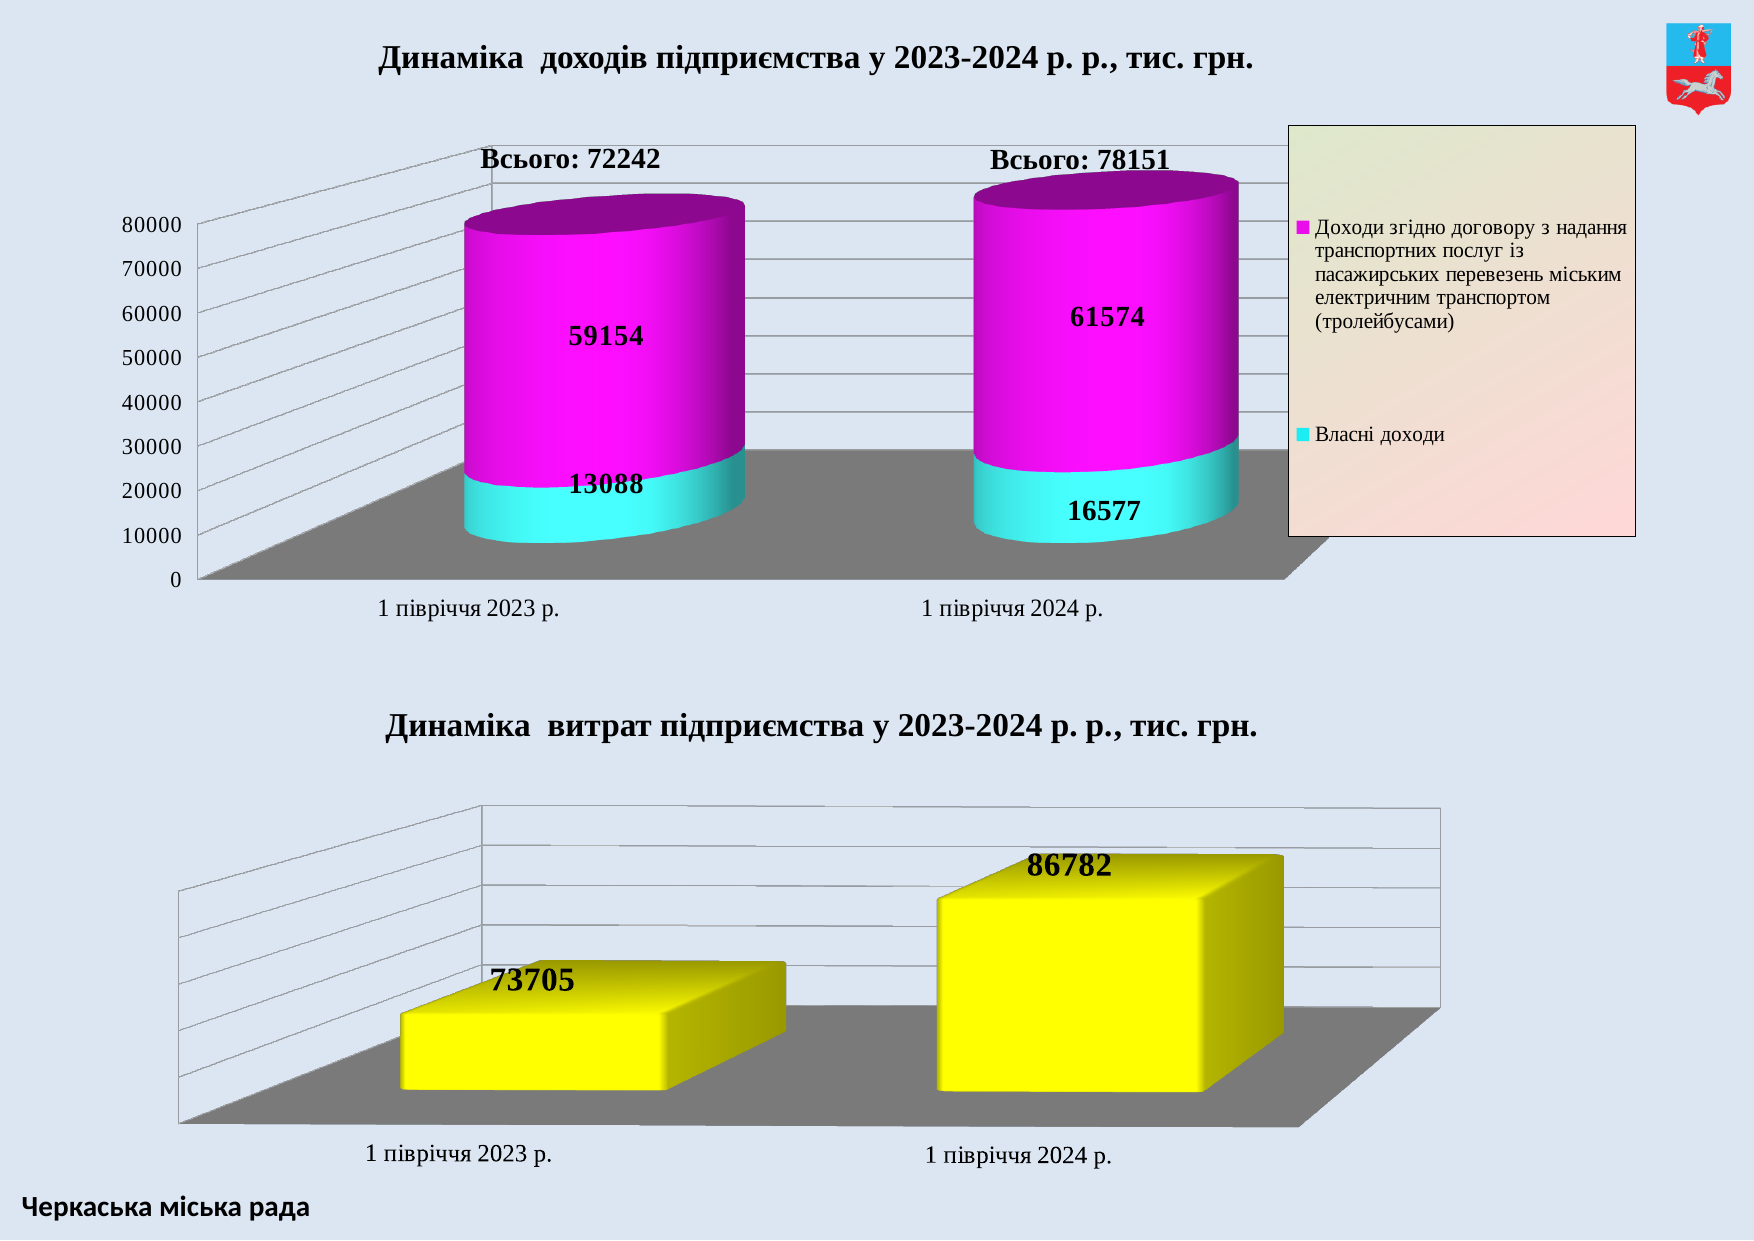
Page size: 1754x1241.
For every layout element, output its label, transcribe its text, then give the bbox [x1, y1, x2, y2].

text_box Черкаська міська рада [7, 1180, 380, 1230]
text_box Динаміка витрат підприємства у 2023-2024 р. р., тис. грн. [11, 696, 1632, 751]
text_box 16577 [992, 484, 1217, 534]
picture [1663, 20, 1733, 117]
text_box Всього: 78151 [930, 132, 1232, 218]
chart [11, 782, 1607, 1195]
chart [121, 100, 1664, 656]
text_box Динаміка доходів підприємства у 2023-2024 р. р., тис. грн. [82, 27, 1550, 83]
text_box Всього: 72242 [420, 132, 722, 183]
